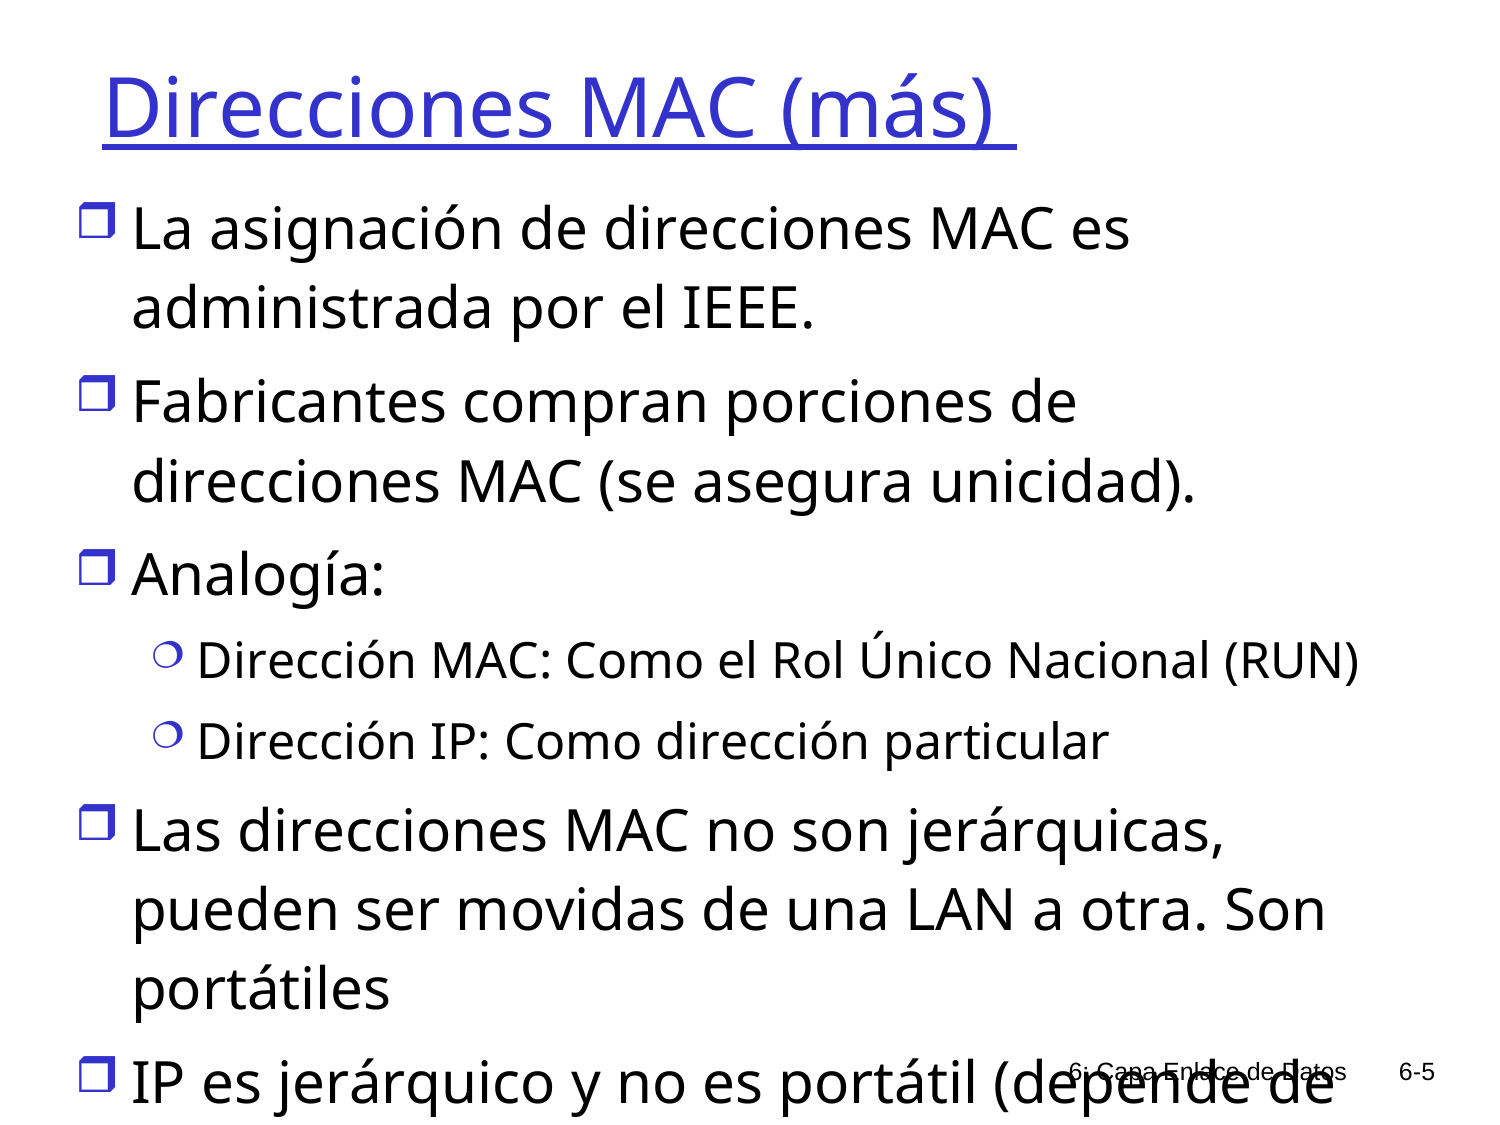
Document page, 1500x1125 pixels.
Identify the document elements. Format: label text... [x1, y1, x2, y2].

list La asignación de direcciones MAC es administrada por el IEEE. Fabricantes compran porciones de direcciones MAC (se asegura unicidad). Analogía: Dirección MAC: Como el Rol Único Nacional (RUN) Dirección IP: Como dirección particular Las direcciones MAC no son jerárquicas, pueden ser movidas de una LAN a otra. Son portátiles IP es jerárquico y no es portátil (depende de su subnet) [75, 187, 1388, 959]
title Direcciones MAC (más) [87, 23, 1363, 187]
